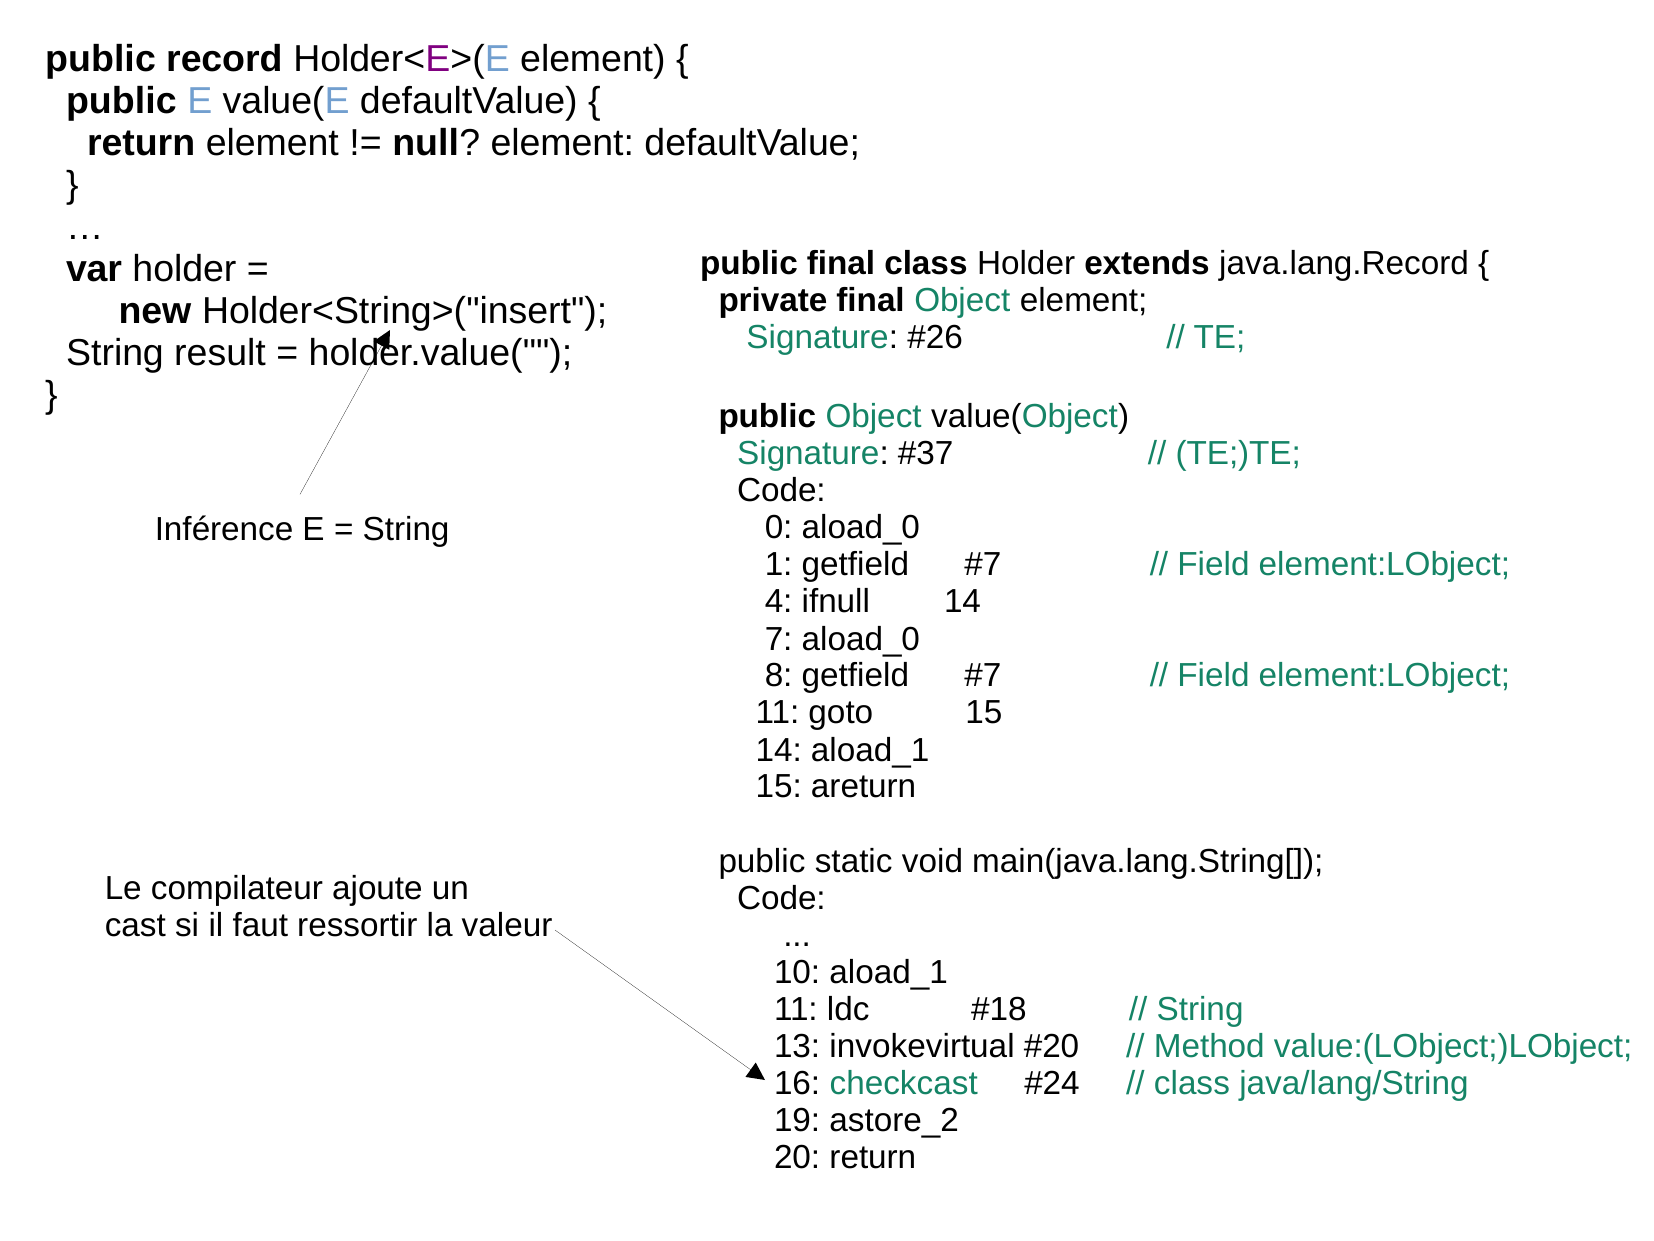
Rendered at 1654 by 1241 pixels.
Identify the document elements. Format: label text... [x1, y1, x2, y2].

text_box Inférence E = String [140, 503, 466, 556]
text_box Le compilateur ajoute un cast si il faut ressortir la valeur [90, 862, 586, 951]
text_box public final class Holder extends java.lang.Record { private final Object element; Signature: #26 // TE; public Object value(Object) Signature: #37 // (TE;)TE; Code: 0: aload_0 1: getfield #7 // Field element:LObject; 4: ifnull 14 7: aload_0 8: getfield #7 // Field element:LObject; 11: goto 15 14: aload_1 15: areturn public static void main(java.lang.String[]); Code: ... 10: aload_1 11: ldc #18 // String 13: invokevirtual #20 // Method value:(LObject;)LObject; 16: checkcast #24 // class java/lang/String 19: astore_2 20: return [685, 237, 1651, 1183]
text_box public record Holder<E>(E element) { public E value(E defaultValue) { return element != null? element: defaultValue; } … var holder = new Holder<String>("insert"); String result = holder.value(""); } [30, 30, 901, 423]
